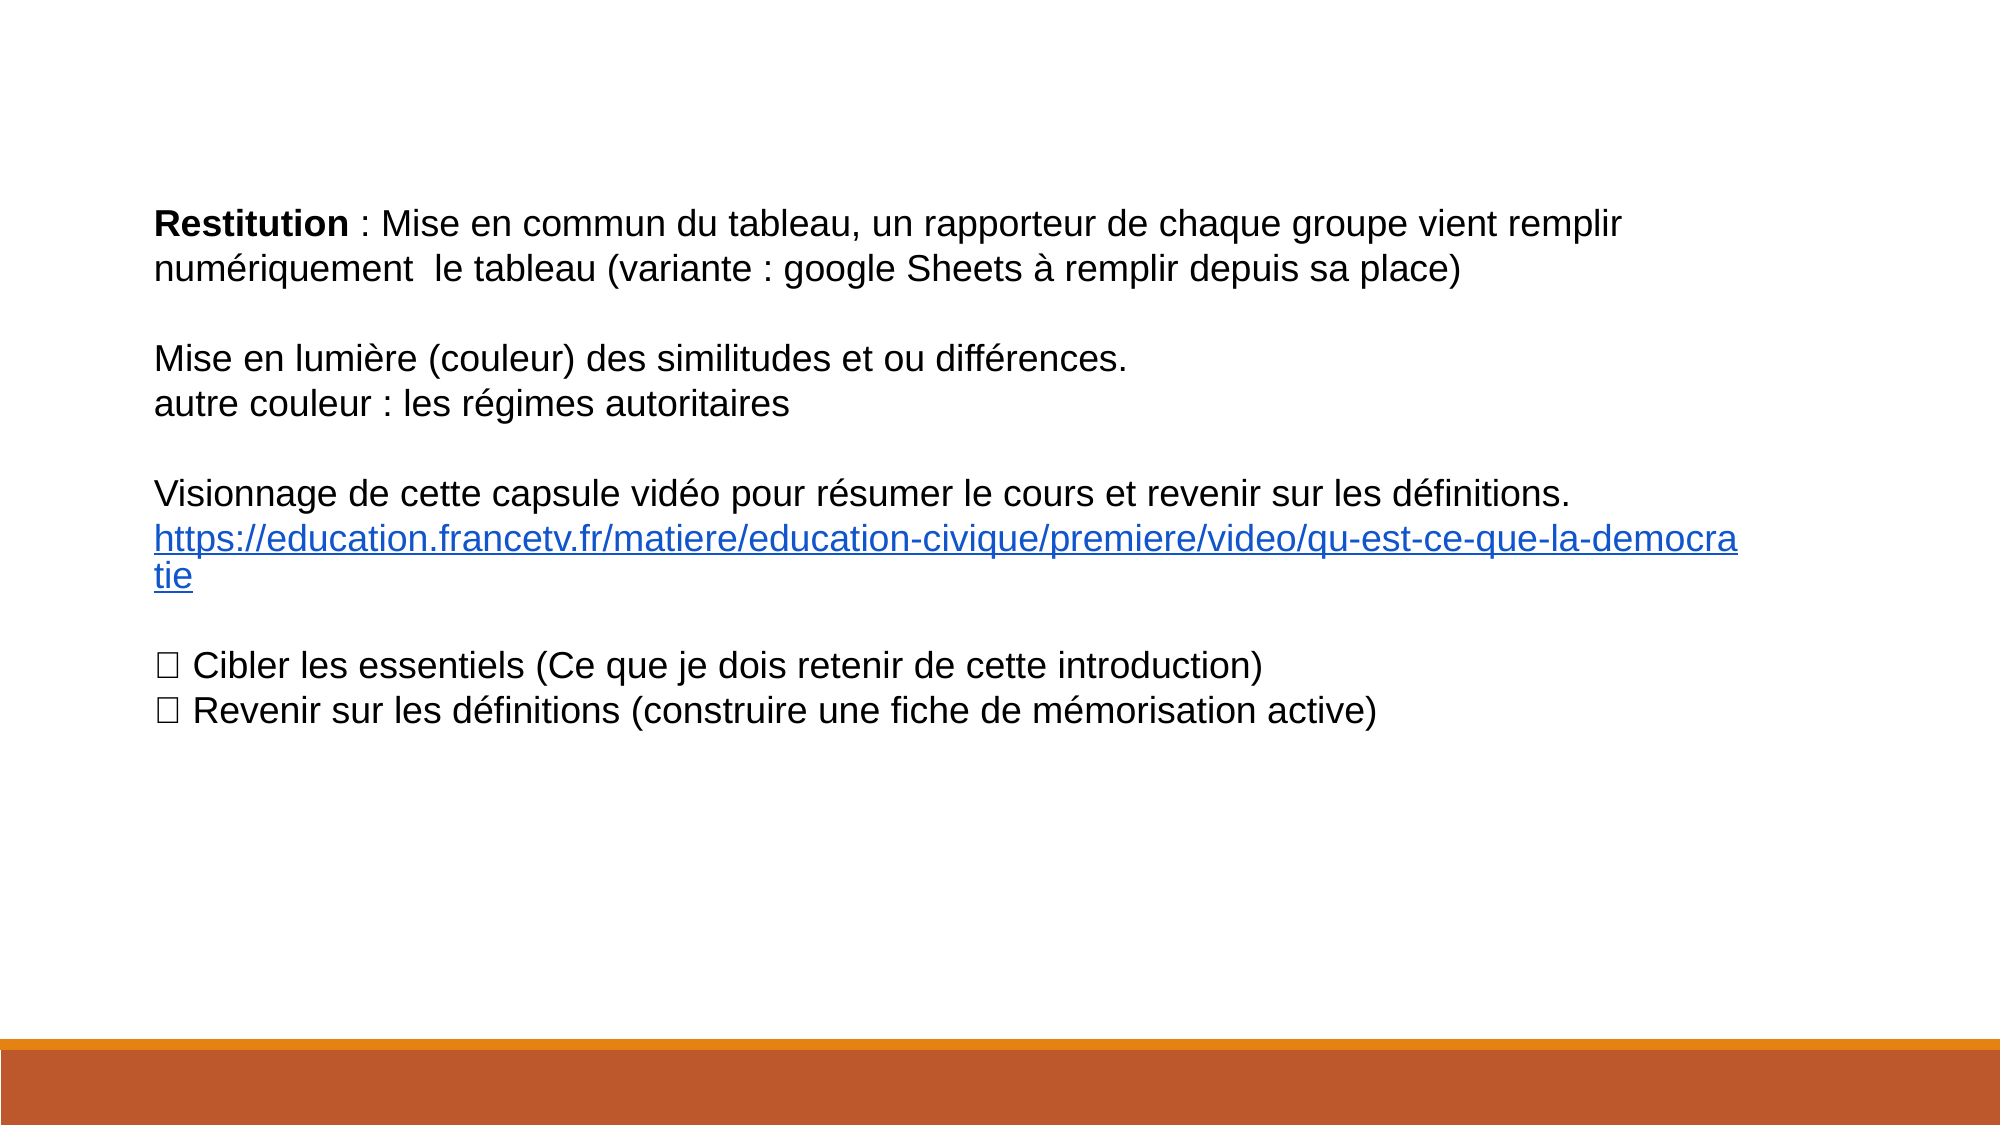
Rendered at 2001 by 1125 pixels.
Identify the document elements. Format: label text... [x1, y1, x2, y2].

text_box Restitution : Mise en commun du tableau, un rapporteur de chaque groupe vient remplir numériquement le tableau (variante : google Sheets à remplir depuis sa place) Mise en lumière (couleur) des similitudes et ou différences. autre couleur : les régimes autoritaires Visionnage de cette capsule vidéo pour résumer le cours et revenir sur les définitions. https://education.francetv.fr/matiere/education-civique/premiere/video/qu-est-ce-que-la-democratie  Cibler les essentiels (Ce que je dois retenir de cette introduction)  Revenir sur les définitions (construire une fiche de mémorisation active) [139, 191, 1763, 701]
